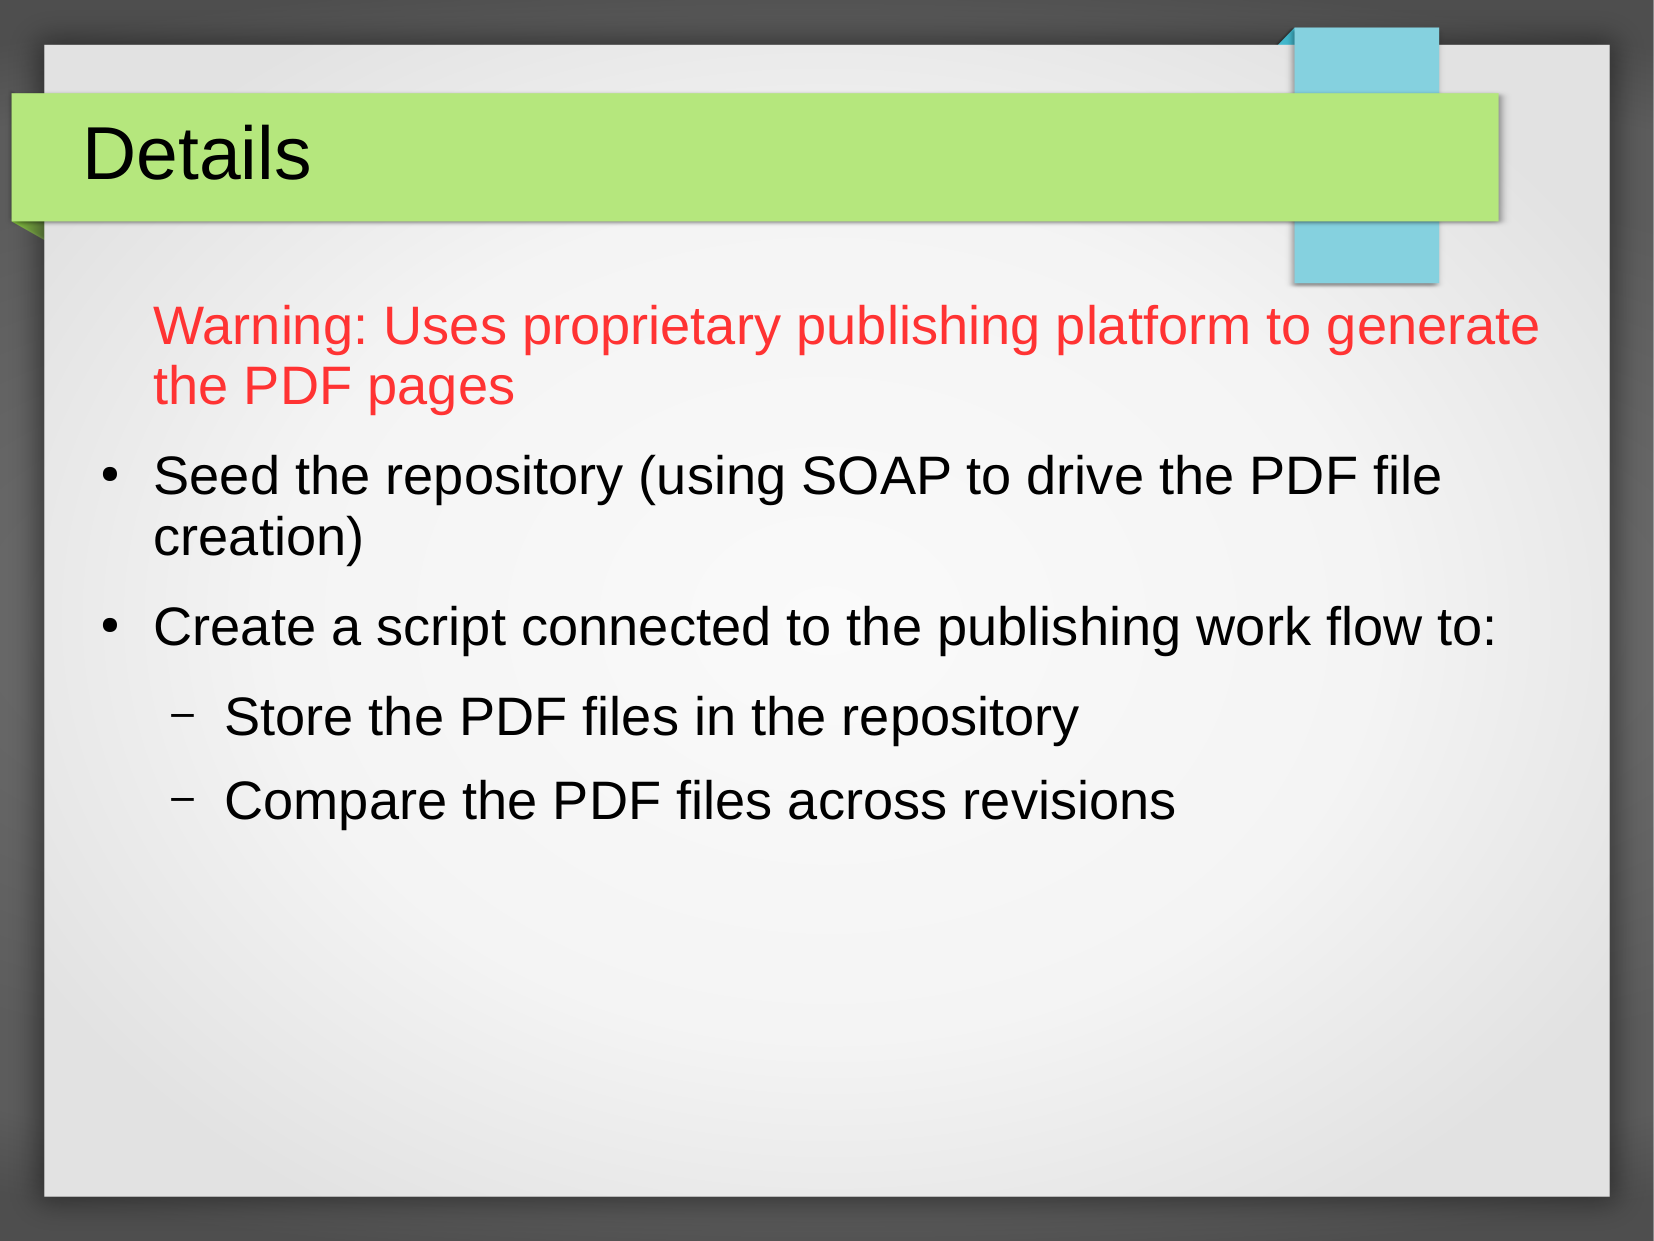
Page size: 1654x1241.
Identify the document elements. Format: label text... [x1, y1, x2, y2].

title Details [82, 94, 1264, 213]
list Warning: Uses proprietary publishing platform to generate the PDF pages Seed the repository (using SOAP to drive the PDF file creation) Create a script connected to the publishing work flow to: Store the PDF files in the repository Compare the PDF files across revisions [82, 295, 1571, 1015]
picture [0, 0, 1654, 1241]
